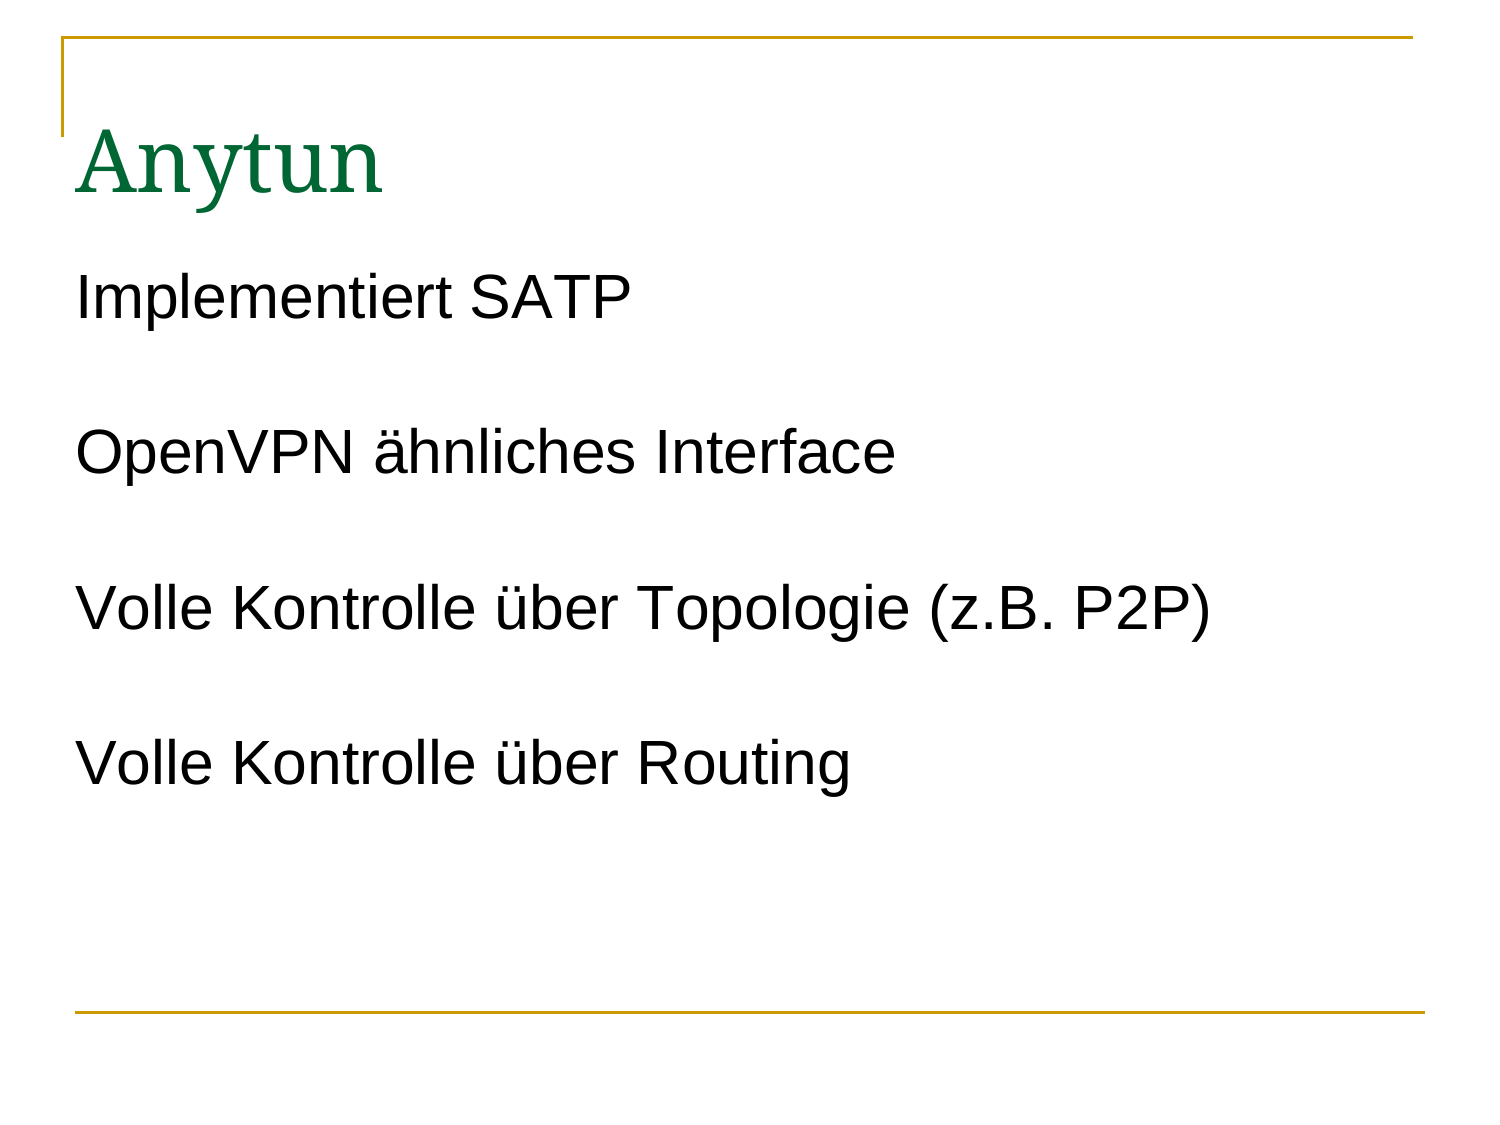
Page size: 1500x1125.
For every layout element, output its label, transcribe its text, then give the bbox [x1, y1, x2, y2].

list Implementiert SATP OpenVPN ähnliches Interface Volle Kontrolle über Topologie (z.B. P2P) Volle Kontrolle über Routing [75, 262, 1426, 991]
title Anytun [75, 45, 1426, 262]
